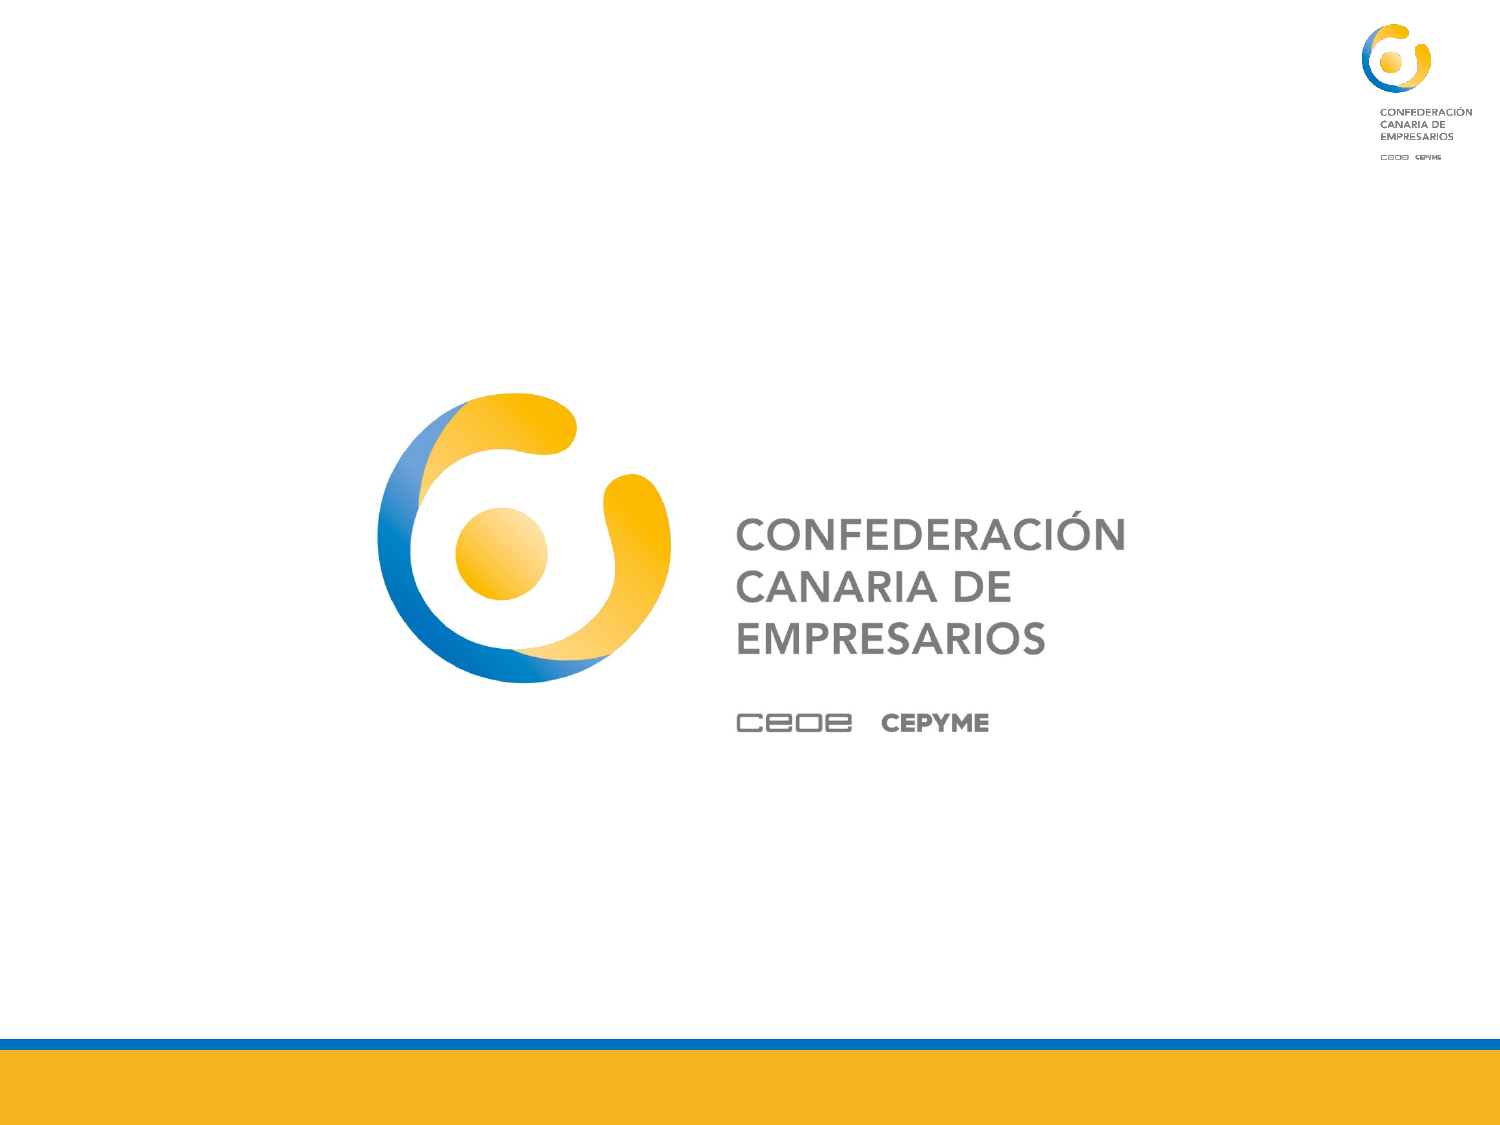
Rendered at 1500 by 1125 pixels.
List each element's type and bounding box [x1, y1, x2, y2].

picture [305, 348, 1195, 777]
